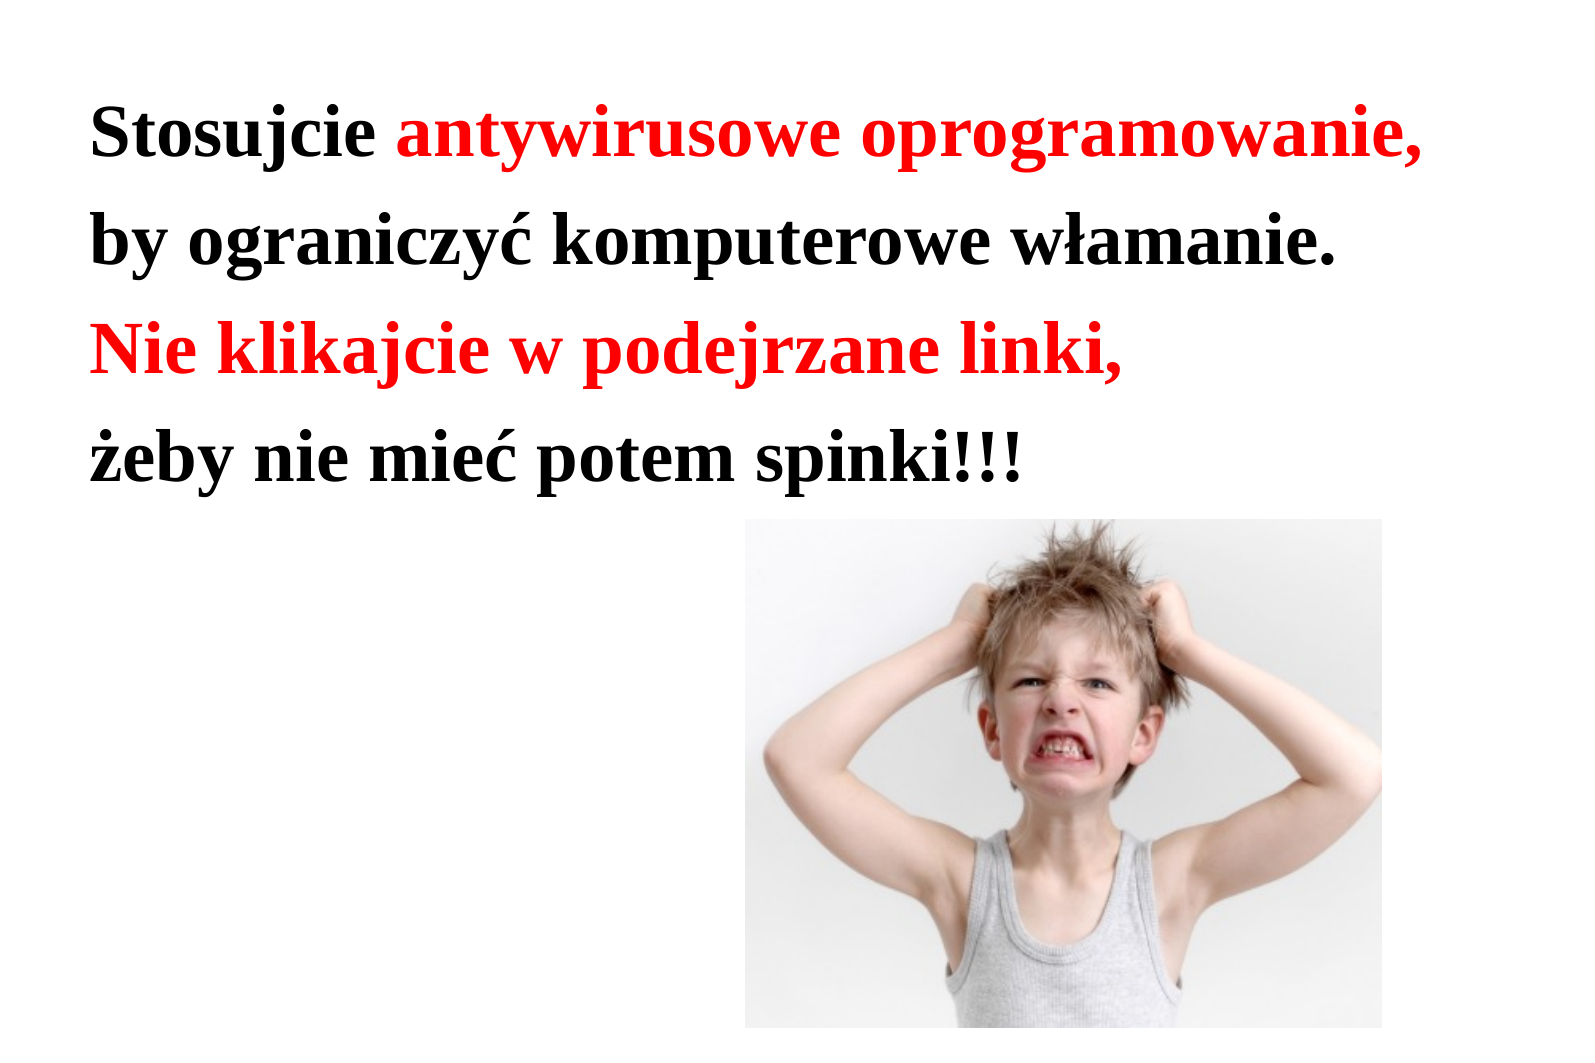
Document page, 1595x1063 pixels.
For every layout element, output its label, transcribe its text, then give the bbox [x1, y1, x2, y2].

list Stosujcie antywirusowe oprogramowanie, by ograniczyć komputerowe włamanie. Nie klikajcie w podejrzane linki, żeby nie mieć potem spinki!!! [70, 89, 1506, 615]
picture [745, 519, 1382, 1028]
